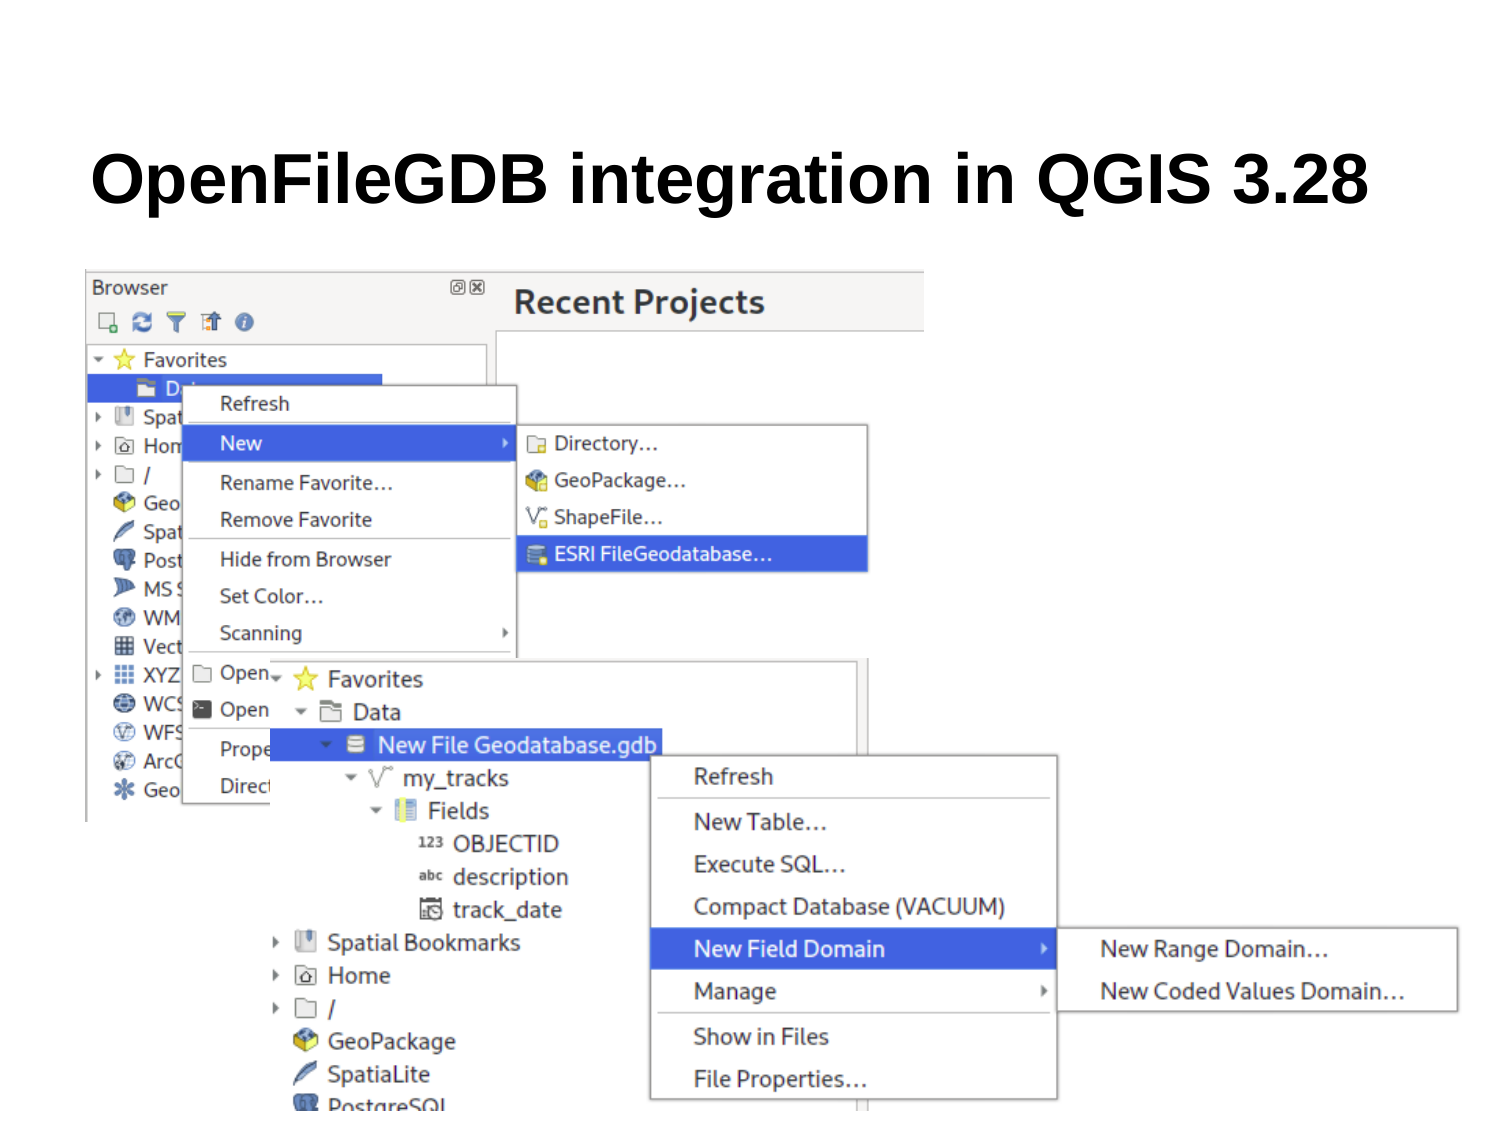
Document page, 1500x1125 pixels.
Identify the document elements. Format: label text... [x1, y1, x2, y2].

picture [85, 269, 1485, 1111]
title OpenFileGDB integration in QGIS 3.28 [75, 45, 1425, 233]
